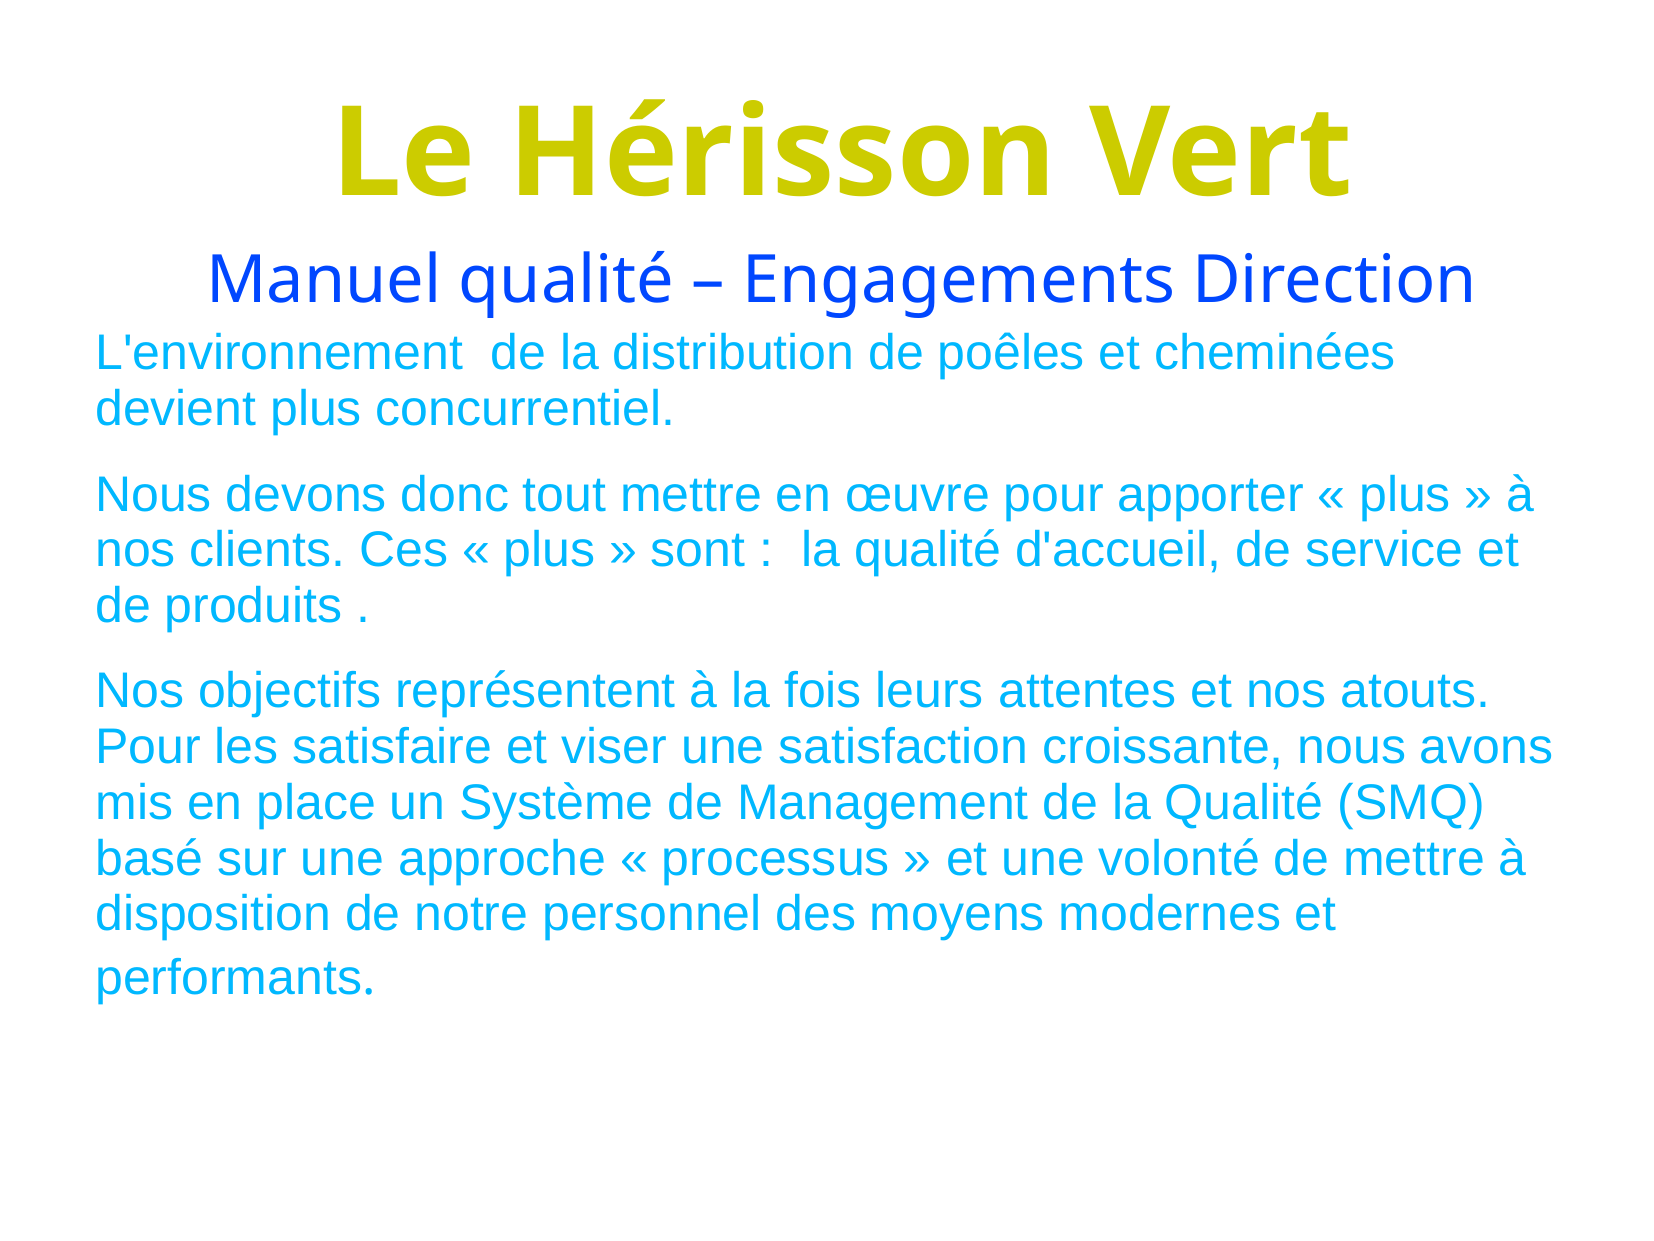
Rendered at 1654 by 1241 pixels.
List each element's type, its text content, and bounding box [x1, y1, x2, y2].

list L'environnement de la distribution de poêles et cheminées devient plus concurrentiel. Nous devons donc tout mettre en œuvre pour apporter « plus » à nos clients. Ces « plus » sont : la qualité d'accueil, de service et de produits . Nos objectifs représentent à la fois leurs attentes et nos atouts. Pour les satisfaire et viser une satisfaction croissante, nous avons mis en place un Système de Management de la Qualité (SMQ) basé sur une approche « processus » et une volonté de mettre à disposition de notre personnel des moyens modernes et performants. [95, 324, 1565, 1175]
title Le Hérisson Vert Manuel qualité – Engagements Direction [90, 85, 1595, 298]
